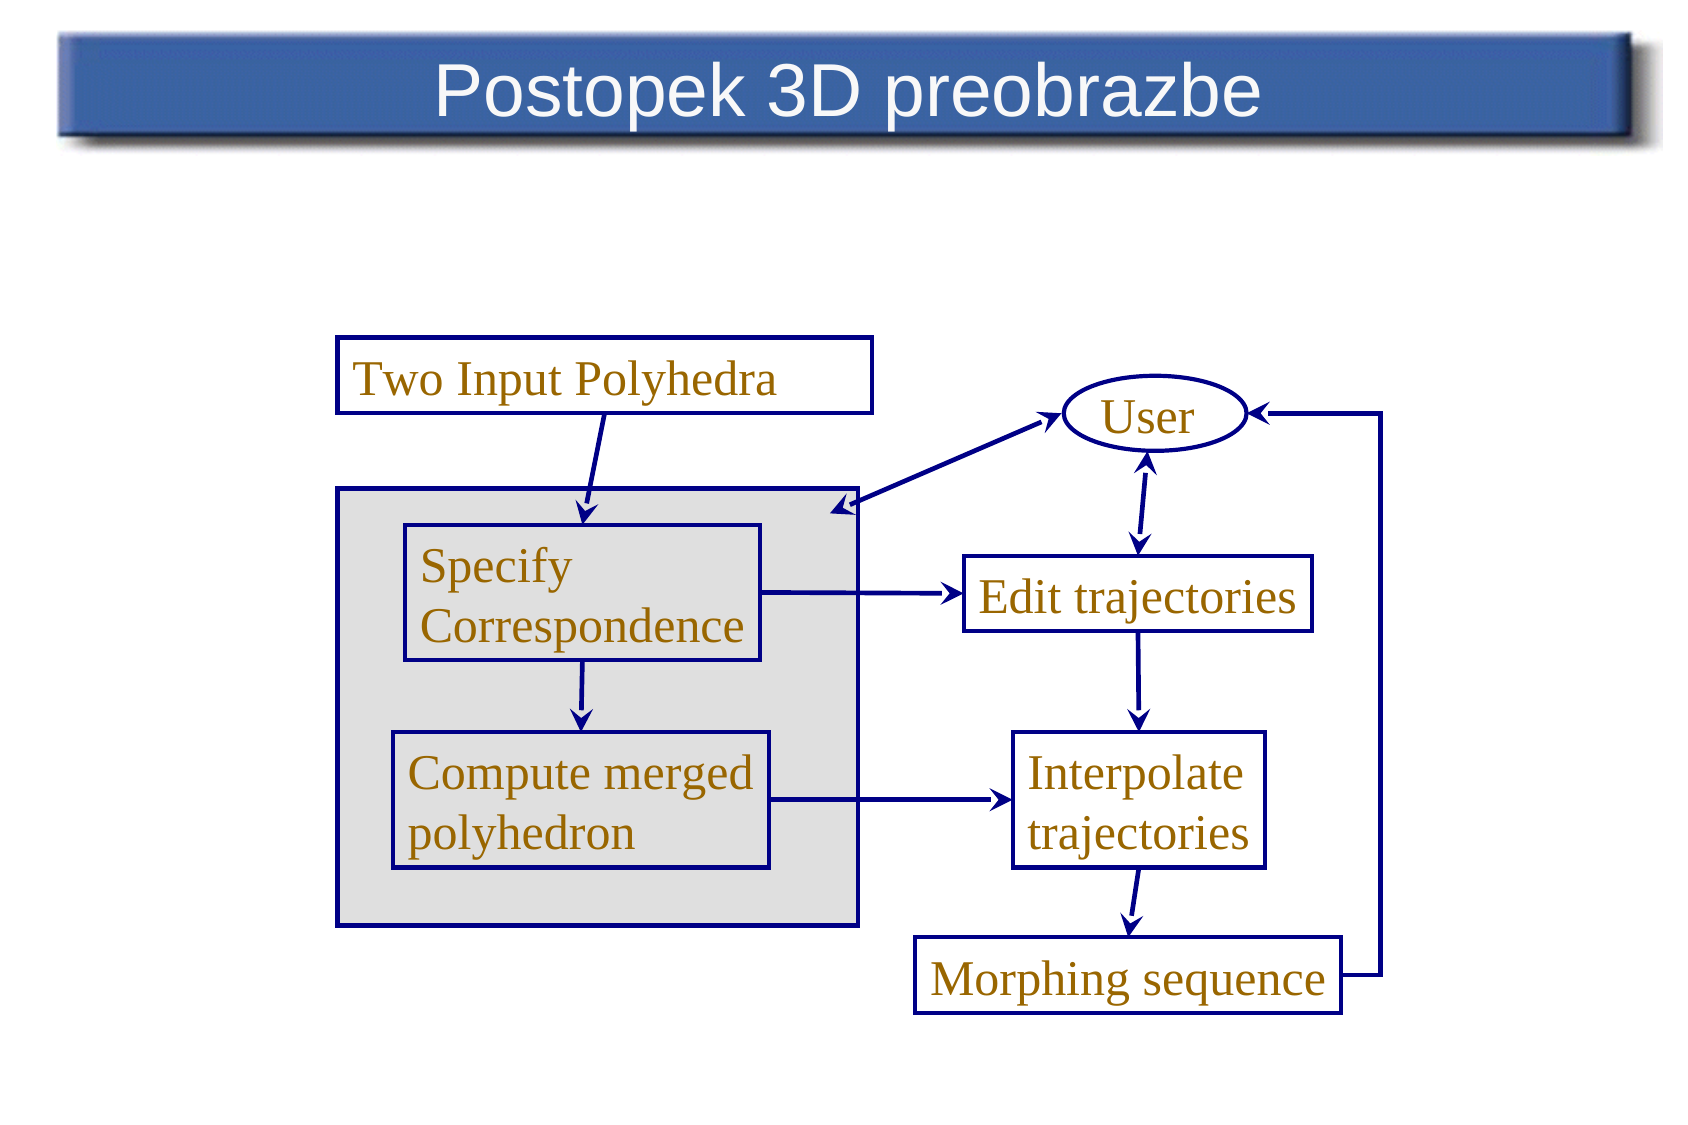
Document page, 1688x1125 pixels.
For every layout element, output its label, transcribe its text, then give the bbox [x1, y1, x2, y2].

text_box User [1085, 375, 1210, 452]
title Postopek 3D preobrazbe [188, 23, 1509, 149]
text_box Specify Correspondence [404, 524, 760, 661]
text_box Morphing sequence [915, 937, 1342, 1013]
picture [56, 29, 1663, 156]
text_box Edit trajectories [963, 555, 1313, 632]
text_box Interpolate trajectories [1012, 731, 1266, 868]
text_box Two Input Polyhedra [337, 337, 872, 413]
text_box [337, 488, 859, 926]
text_box Compute merged polyhedron [392, 731, 769, 868]
